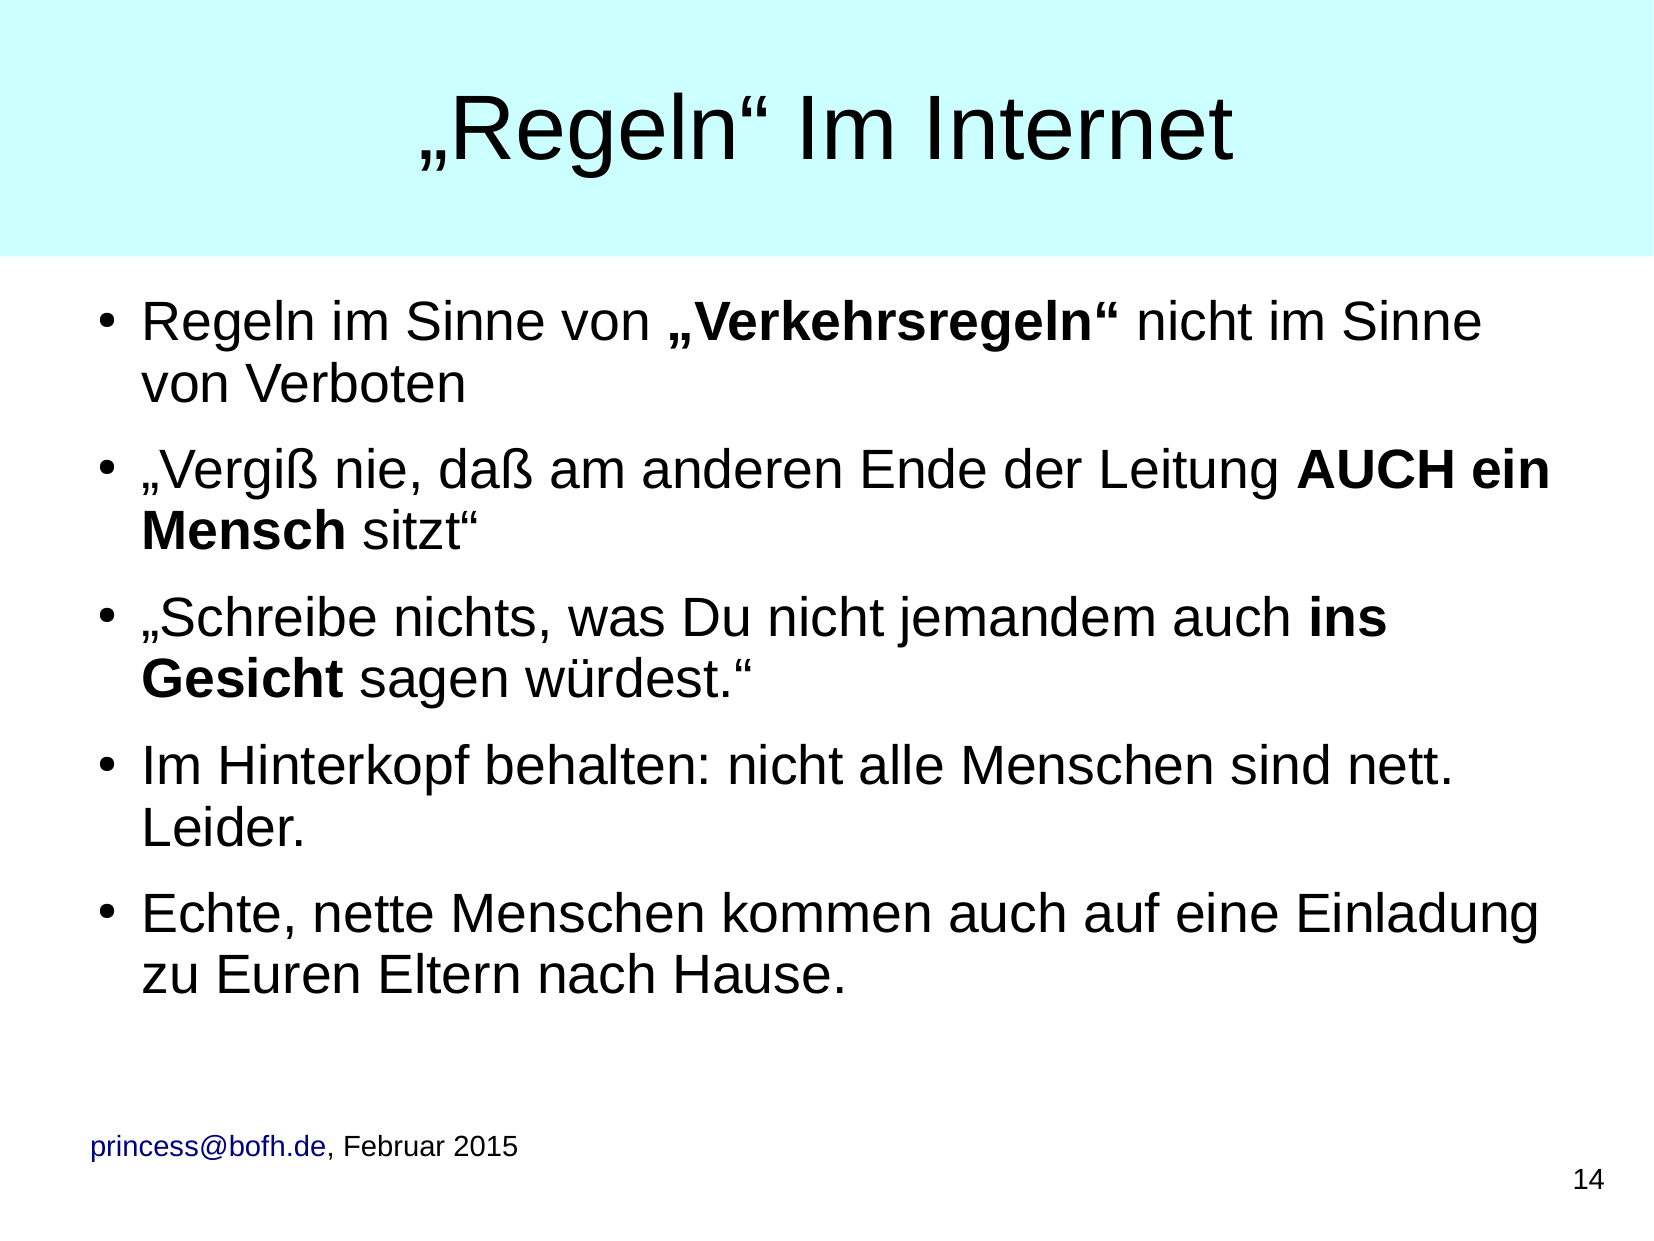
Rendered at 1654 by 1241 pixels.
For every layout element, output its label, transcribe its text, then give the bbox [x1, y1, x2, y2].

title „Regeln“ Im Internet [0, 0, 1654, 257]
list Regeln im Sinne von „Verkehrsregeln“ nicht im Sinne von Verboten „Vergiß nie, daß am anderen Ende der Leitung AUCH ein Mensch sitzt“ „Schreibe nichts, was Du nicht jemandem auch ins Gesicht sagen würdest.“ Im Hinterkopf behalten: nicht alle Menschen sind nett. Leider. Echte, nette Menschen kommen auch auf eine Einladung zu Euren Eltern nach Hause. [82, 290, 1571, 1010]
